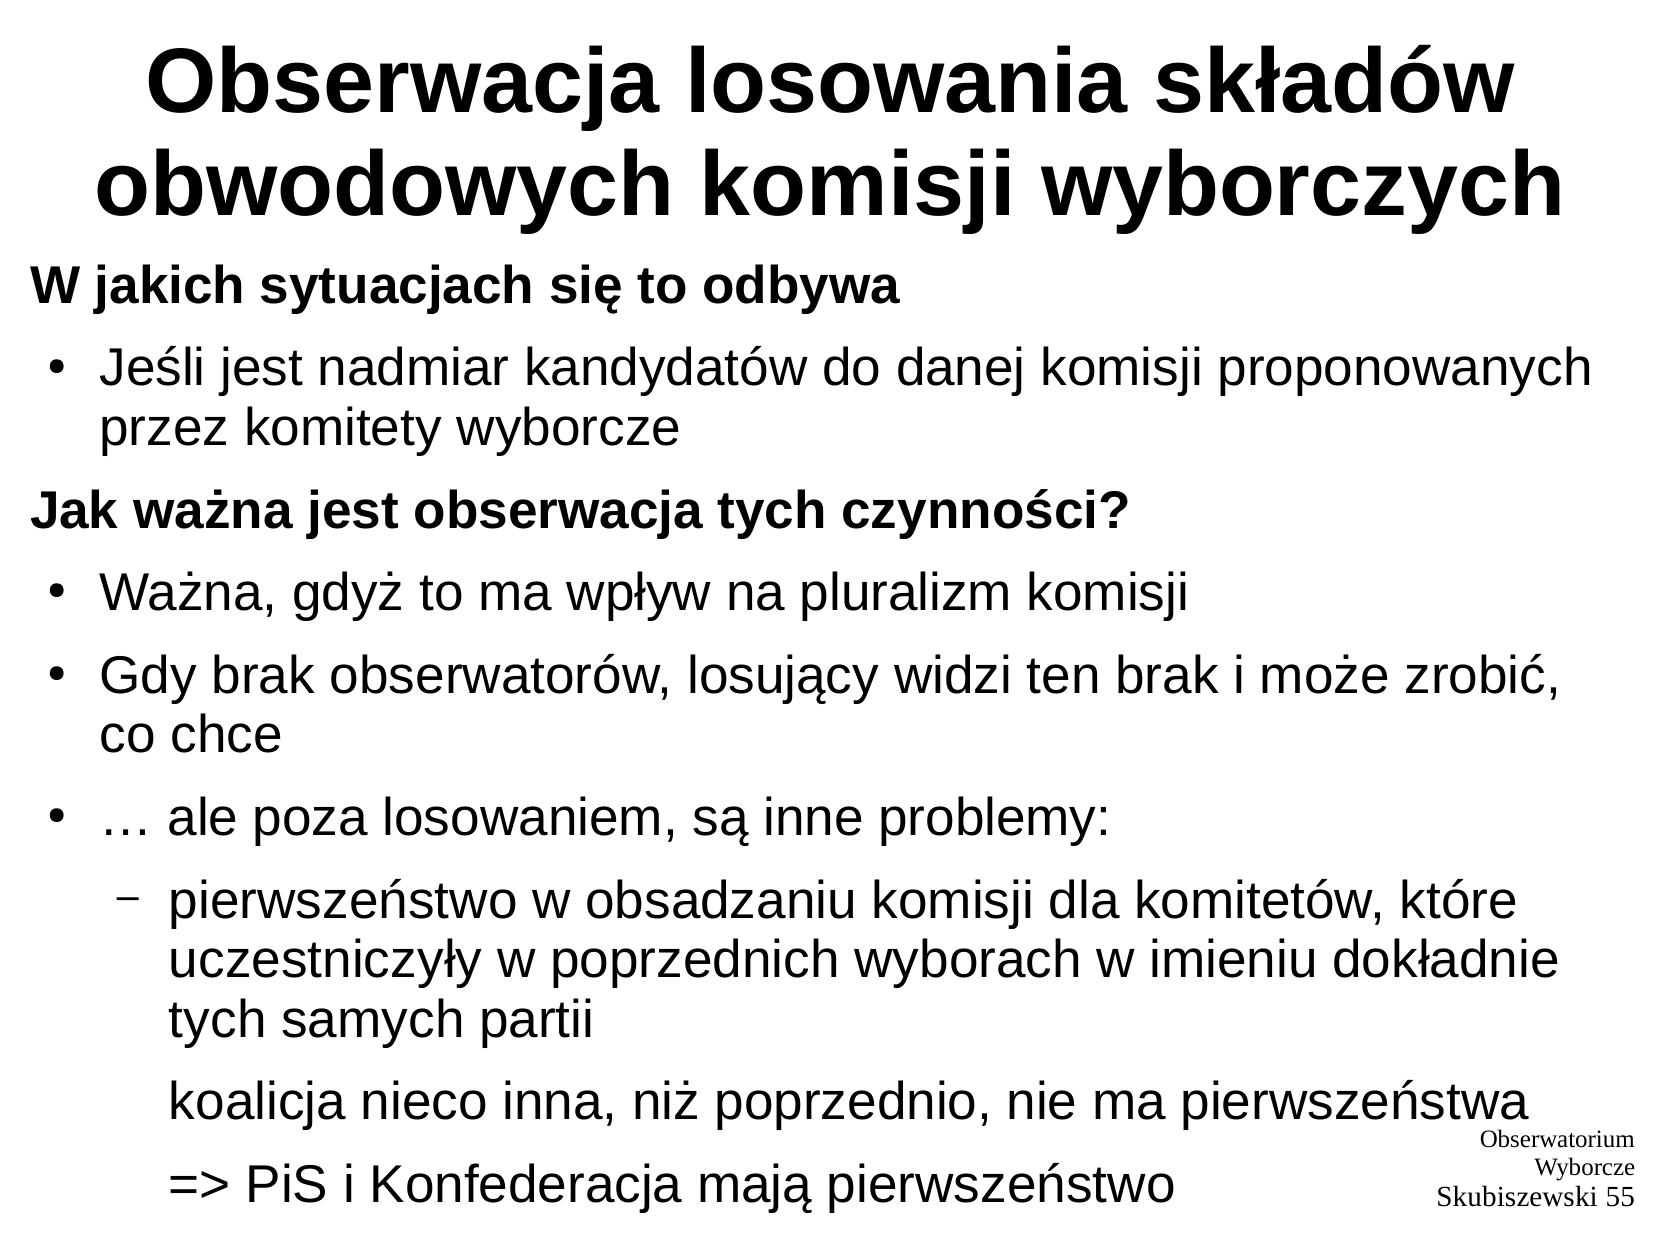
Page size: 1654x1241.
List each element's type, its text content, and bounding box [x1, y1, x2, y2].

list W jakich sytuacjach się to odbywa Jeśli jest nadmiar kandydatów do danej komisji proponowanych przez komitety wyborcze Jak ważna jest obserwacja tych czynności? Ważna, gdyż to ma wpływ na pluralizm komisji Gdy brak obserwatorów, losujący widzi ten brak i może zrobić, co chce … ale poza losowaniem, są inne problemy: pierwszeństwo w obsadzaniu komisji dla komitetów, które uczestniczyły w poprzednich wyborach w imieniu dokładnie tych samych partii koalicja nieco inna, niż poprzednio, nie ma pierwszeństwa => PiS i Konfederacja mają pierwszeństwo [30, 255, 1621, 1216]
title Obserwacja losowania składów obwodowych komisji wyborczych [86, 30, 1576, 236]
